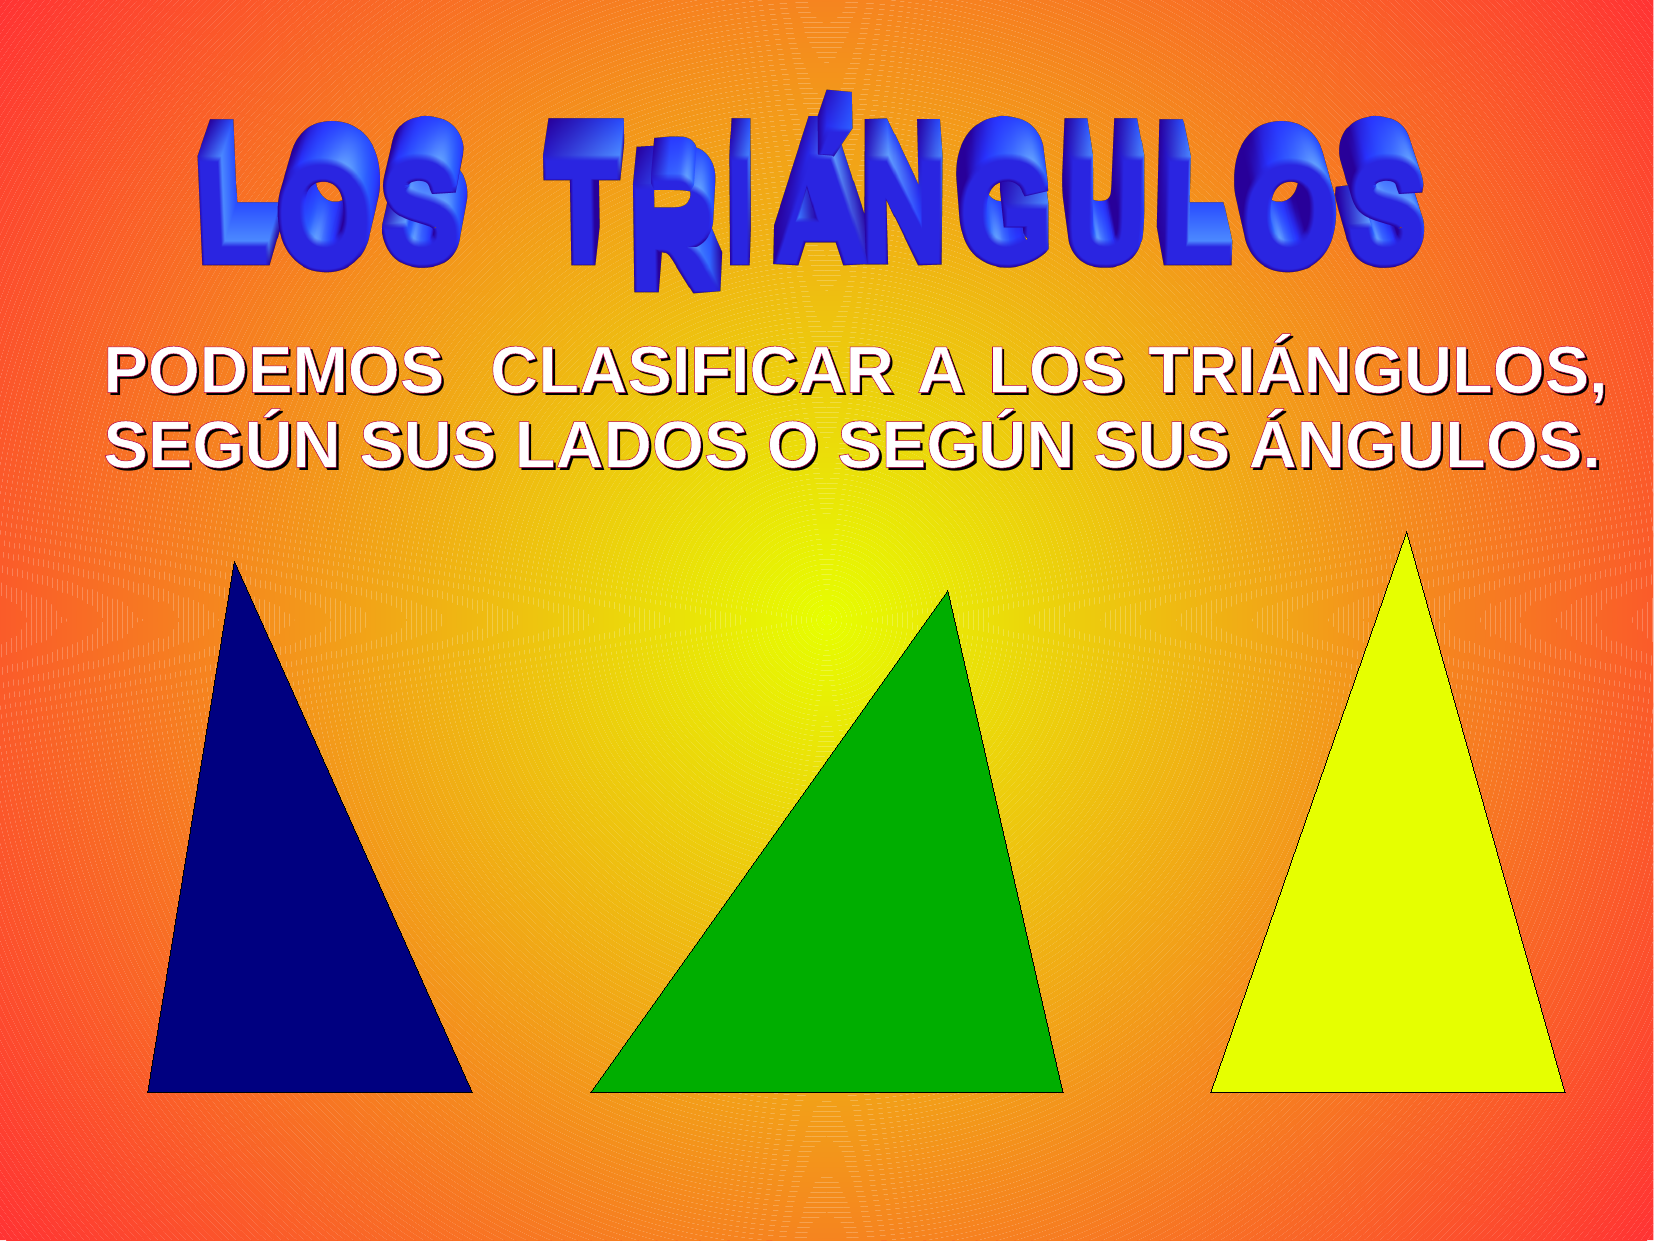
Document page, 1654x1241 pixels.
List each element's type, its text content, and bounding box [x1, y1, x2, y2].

text_box PODEMOS CLASIFICAR A LOS TRIÁNGULOS, SEGÚN SUS LADOS O SEGÚN SUS ÁNGULOS. [88, 324, 1625, 490]
text_box [147, 561, 473, 1093]
text_box [1210, 531, 1566, 1093]
text_box [590, 590, 1064, 1093]
